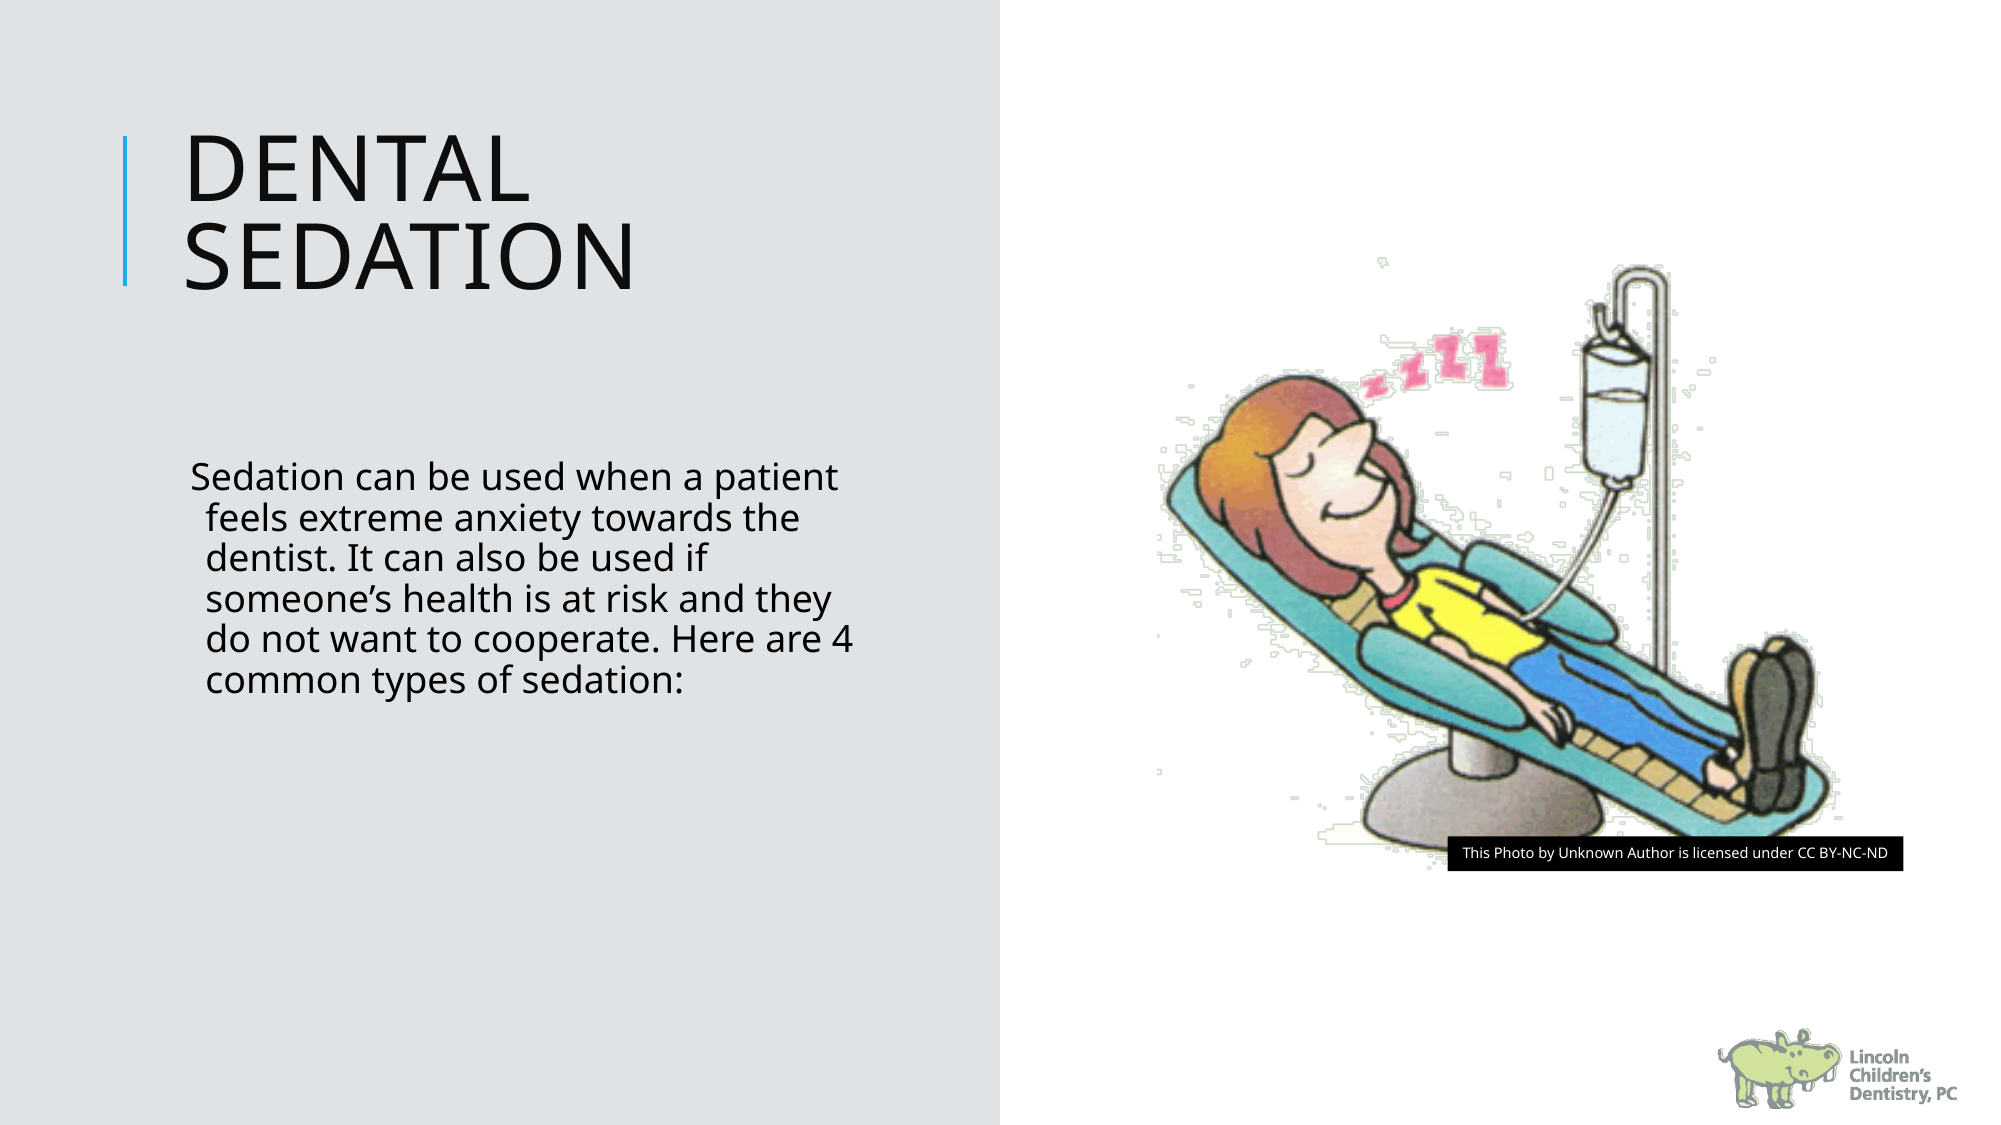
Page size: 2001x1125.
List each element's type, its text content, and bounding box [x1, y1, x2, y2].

text_box [0, 0, 1000, 1125]
picture [1157, 256, 1843, 870]
list Sedation can be used when a patient feels extreme anxiety towards the dentist. It can also be used if someone’s health is at risk and they do not want to cooperate. Here are 4 common types of sedation: [168, 375, 889, 1021]
title Dental sedation [168, 75, 889, 363]
text_box This Photo by Unknown Author is licensed under CC BY-NC-ND [1447, 836, 1843, 870]
picture [1717, 1028, 1957, 1109]
